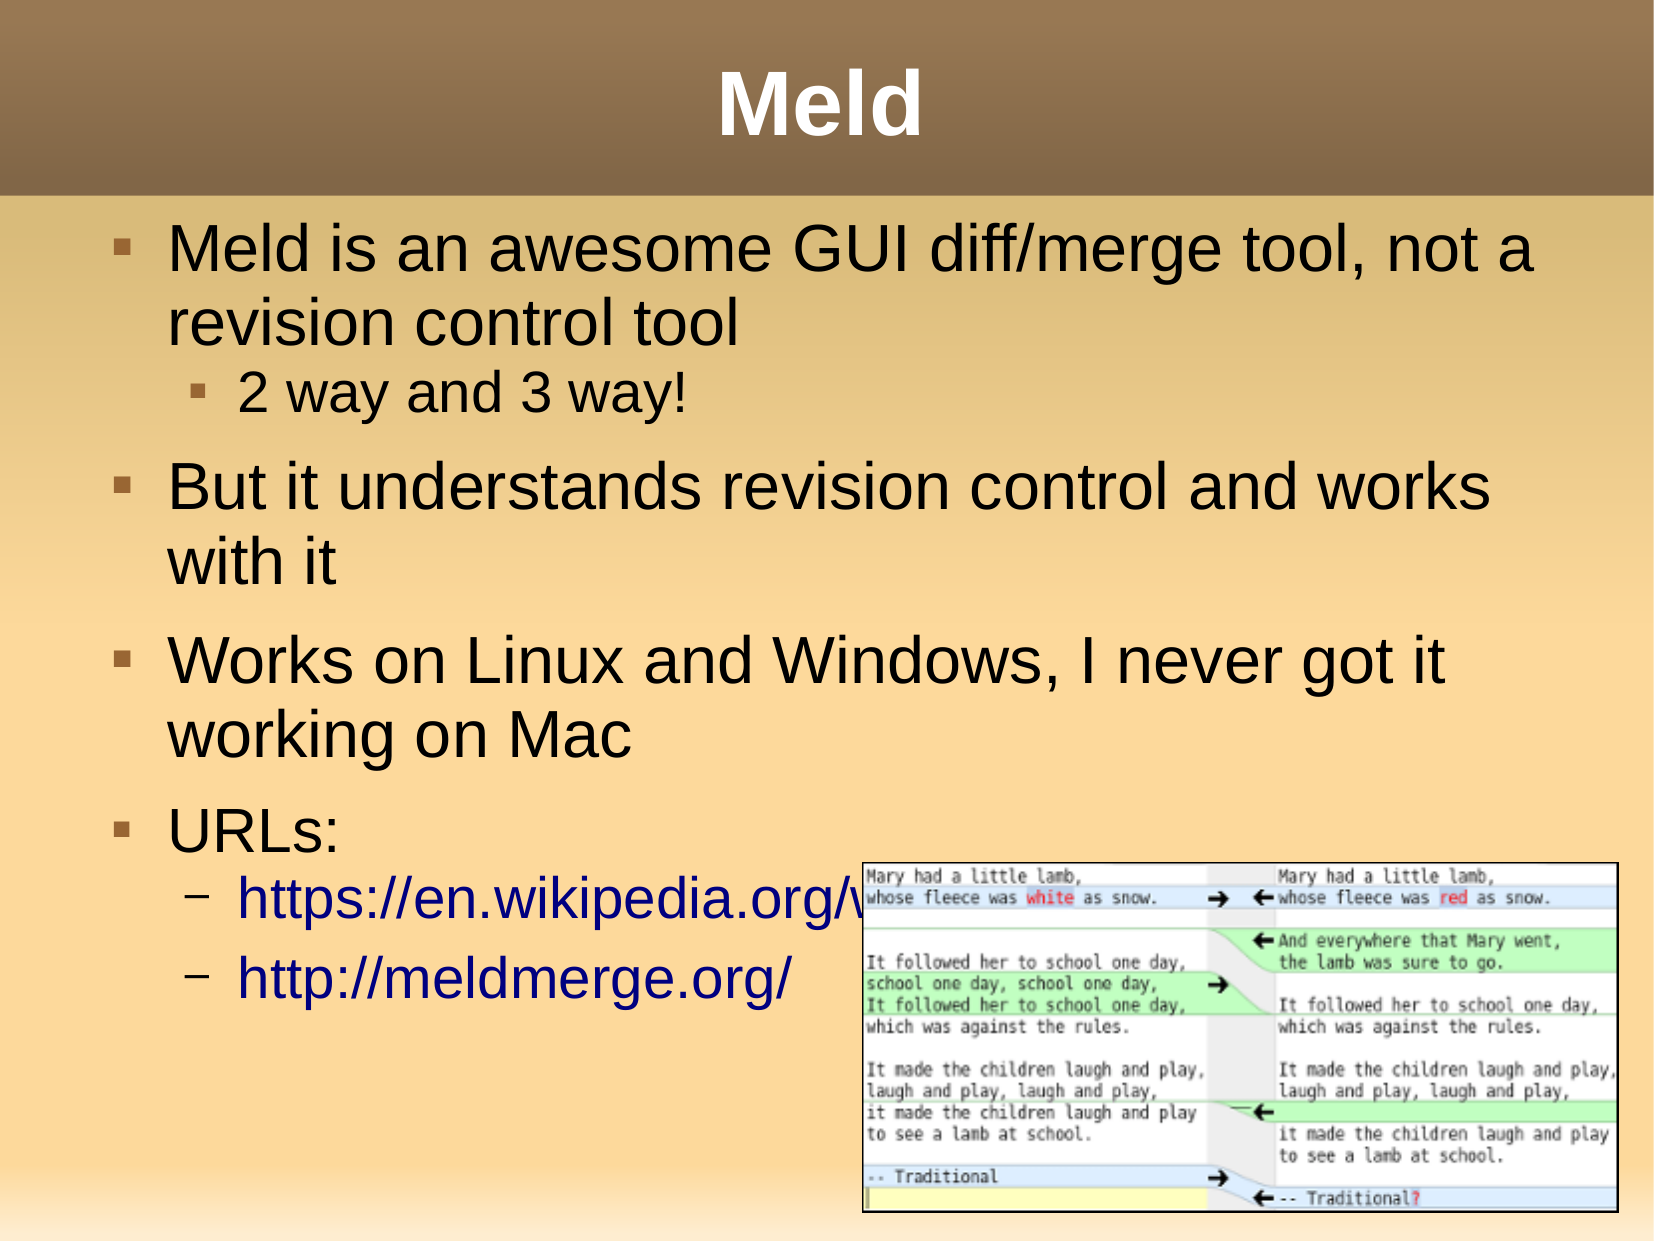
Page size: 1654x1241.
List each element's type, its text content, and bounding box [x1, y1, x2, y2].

title Meld [76, 0, 1565, 208]
list Meld is an awesome GUI diff/merge tool, not a revision control tool 2 way and 3 way! But it understands revision control and works with it Works on Linux and Windows, I never got it working on Mac URLs: https://en.wikipedia.org/wiki/Meld_(software) http://meldmerge.org/ [96, 210, 1585, 1030]
picture [0, 0, 1654, 1241]
